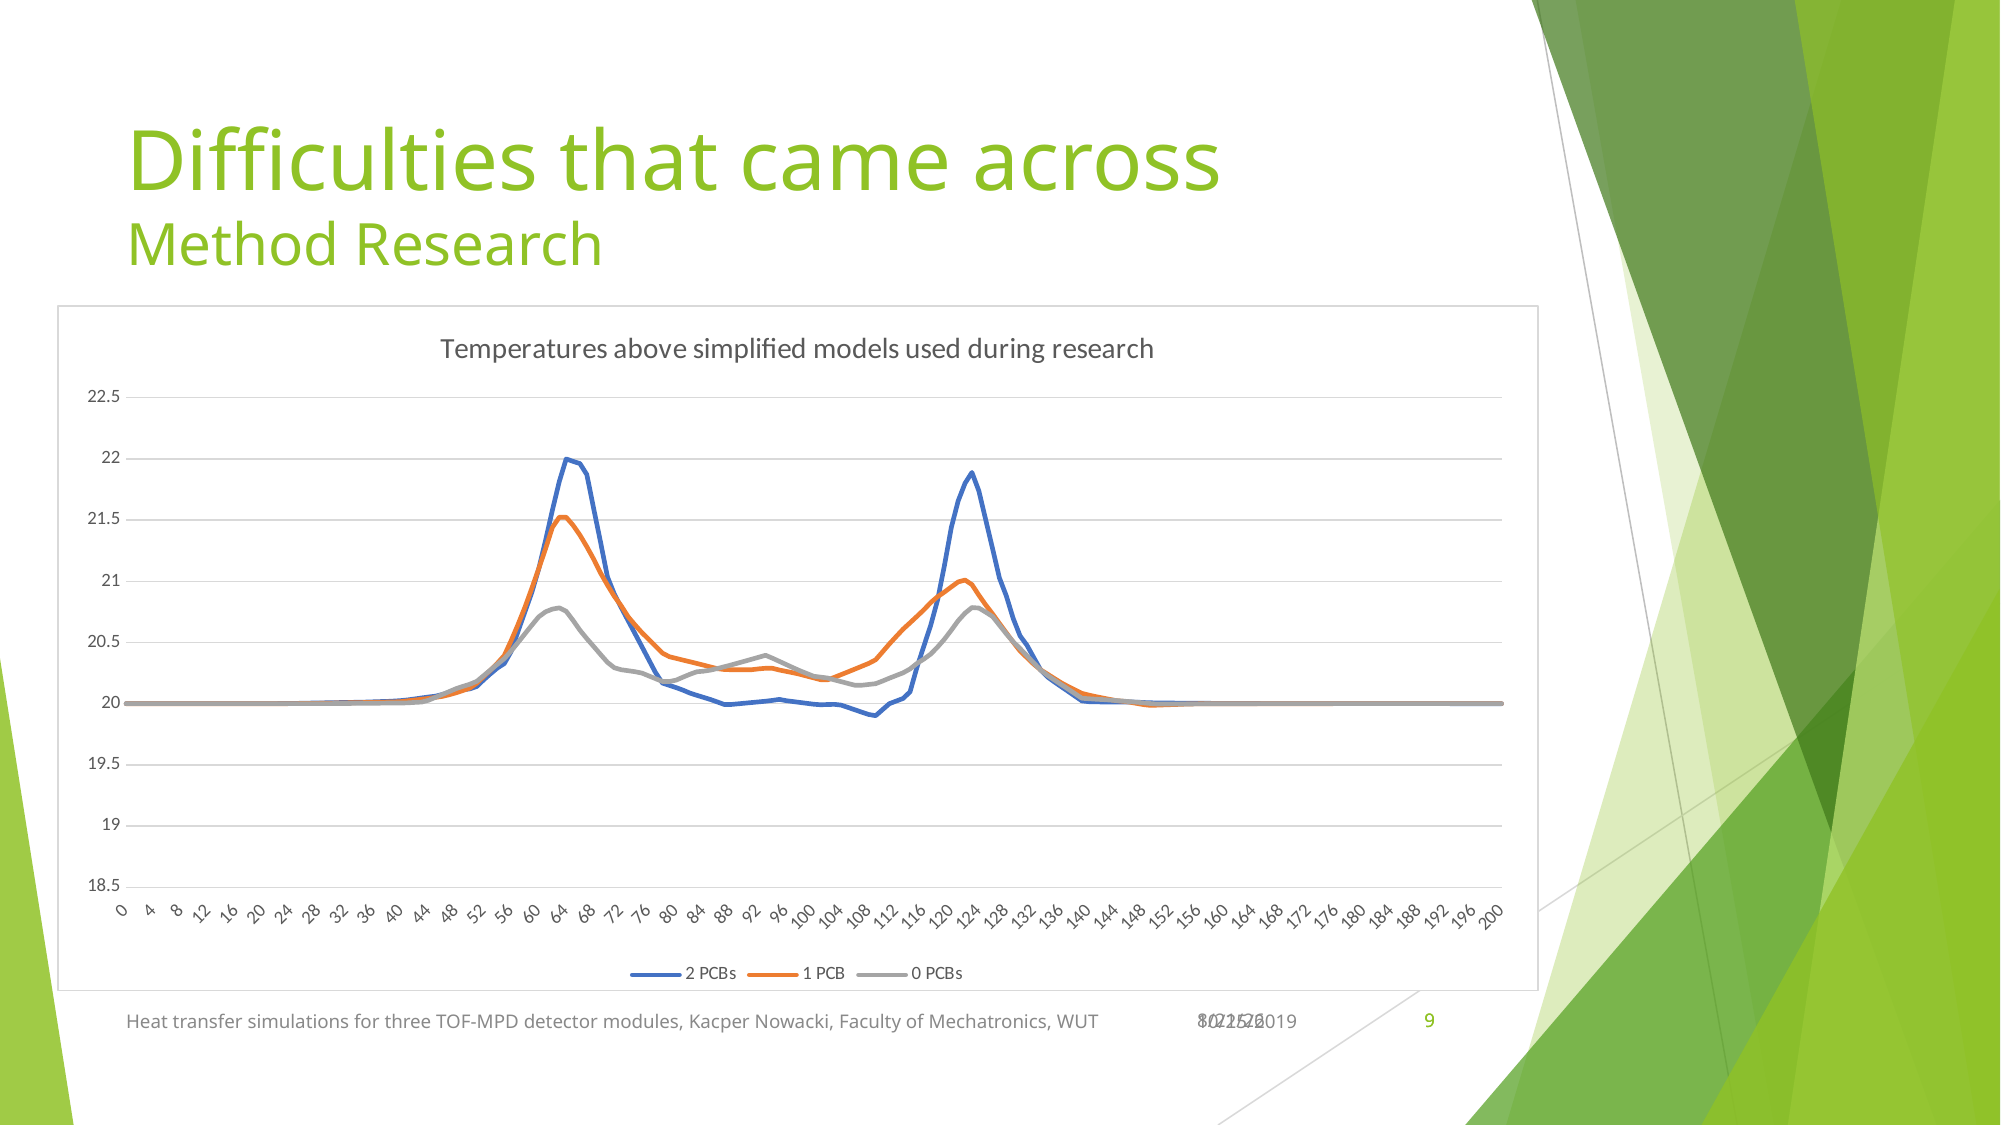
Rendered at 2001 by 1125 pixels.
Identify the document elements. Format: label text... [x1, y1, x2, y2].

text_box Heat transfer simulations for three TOF-MPD detector modules, Kacper Nowacki, Faculty of Mechatronics, WUT [111, 991, 1145, 1051]
text_box [1409, 991, 1522, 1051]
chart [56, 305, 1539, 992]
title Difficulties that came across Method Research [111, 99, 1522, 305]
text_box 10/25/2019 [1181, 991, 1332, 1051]
